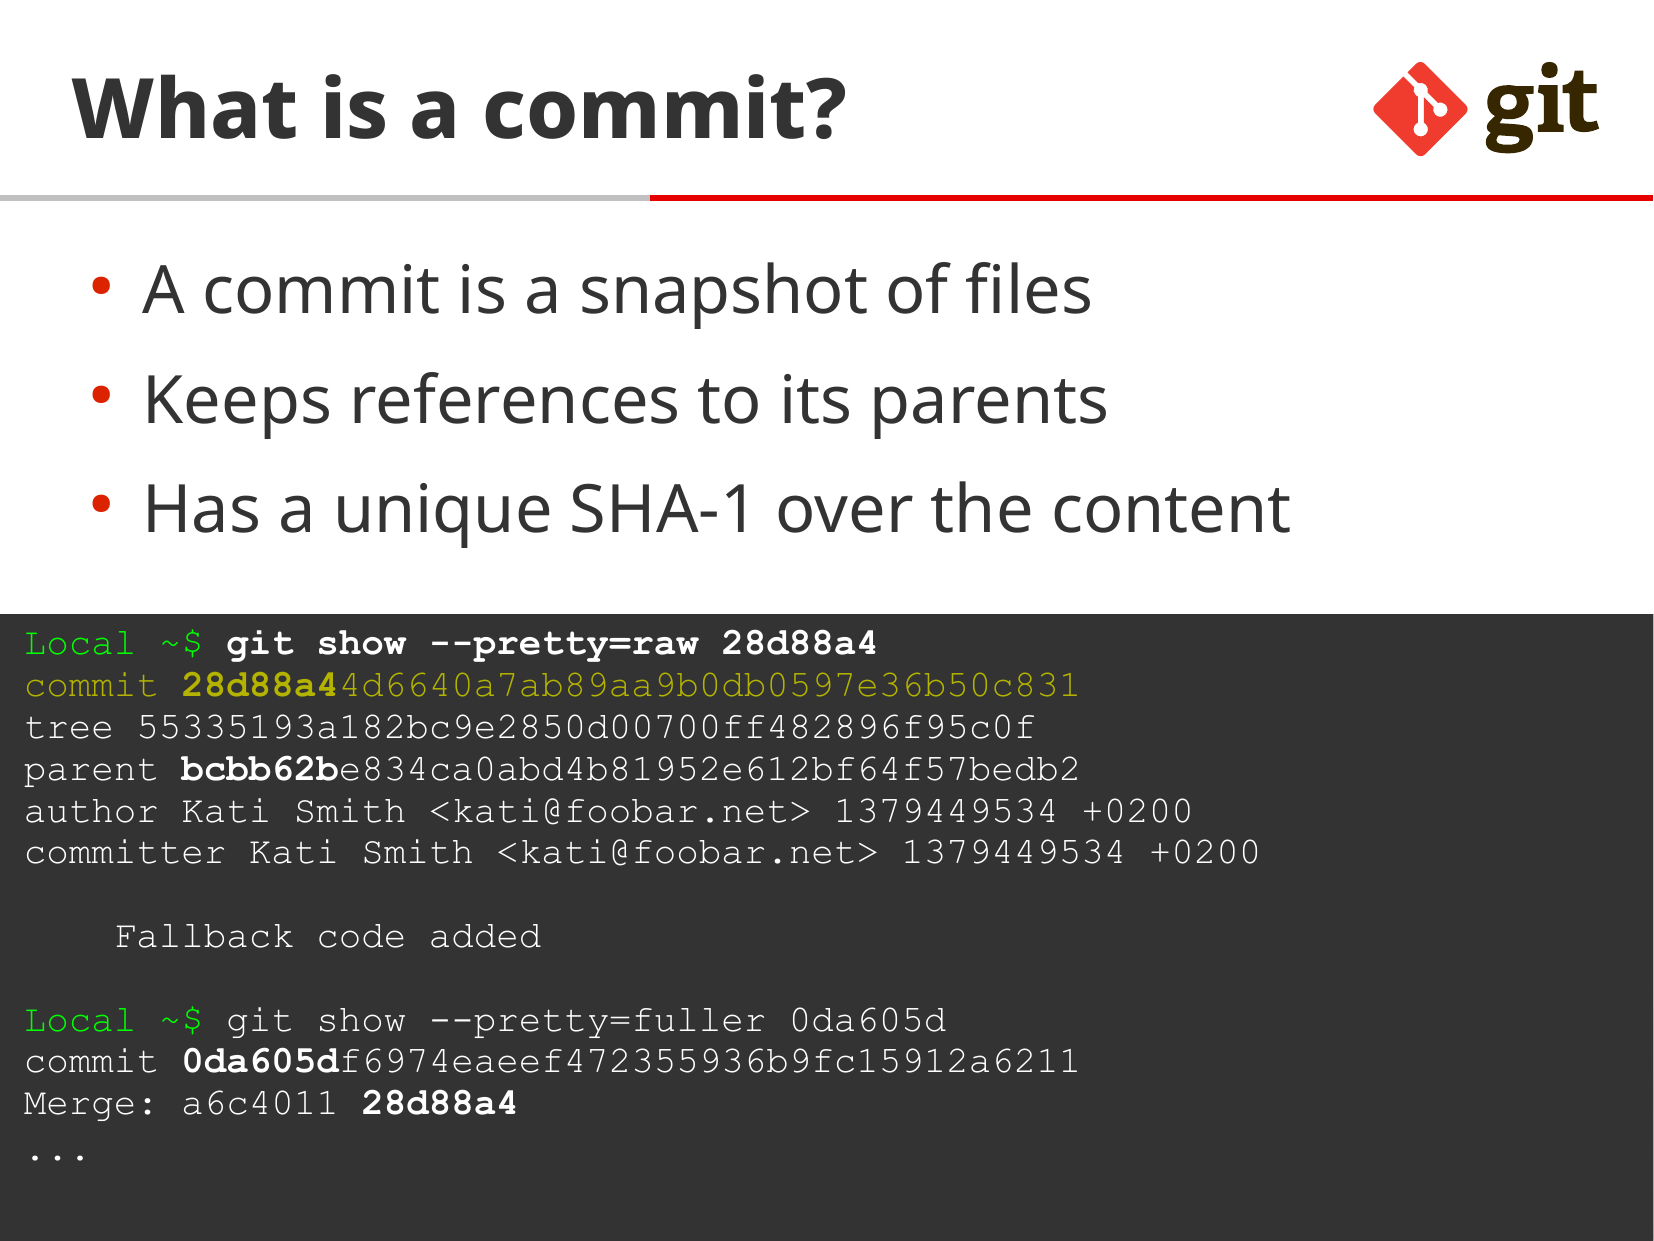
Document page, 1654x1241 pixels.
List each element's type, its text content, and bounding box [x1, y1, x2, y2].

text_box Local ~$ git show --pretty=raw 28d88a4 commit 28d88a44d6640a7ab89aa9b0db0597e36b50c831 tree 55335193a182bc9e2850d00700ff482896f95c0f parent bcbb62be834ca0abd4b81952e612bf64f57bedb2 author Kati Smith <kati@foobar.net> 1379449534 +0200 committer Kati Smith <kati@foobar.net> 1379449534 +0200 Fallback code added Local ~$ git show --pretty=fuller 0da605d commit 0da605df6974eaeef472355936b9fc15912a6211 Merge: a6c4011 28d88a4 ... [0, 614, 1654, 1241]
title What is a commit? [56, 36, 1546, 175]
list A commit is a snapshot of files Keeps references to its parents Has a unique SHA-1 over the content [56, 239, 1595, 579]
